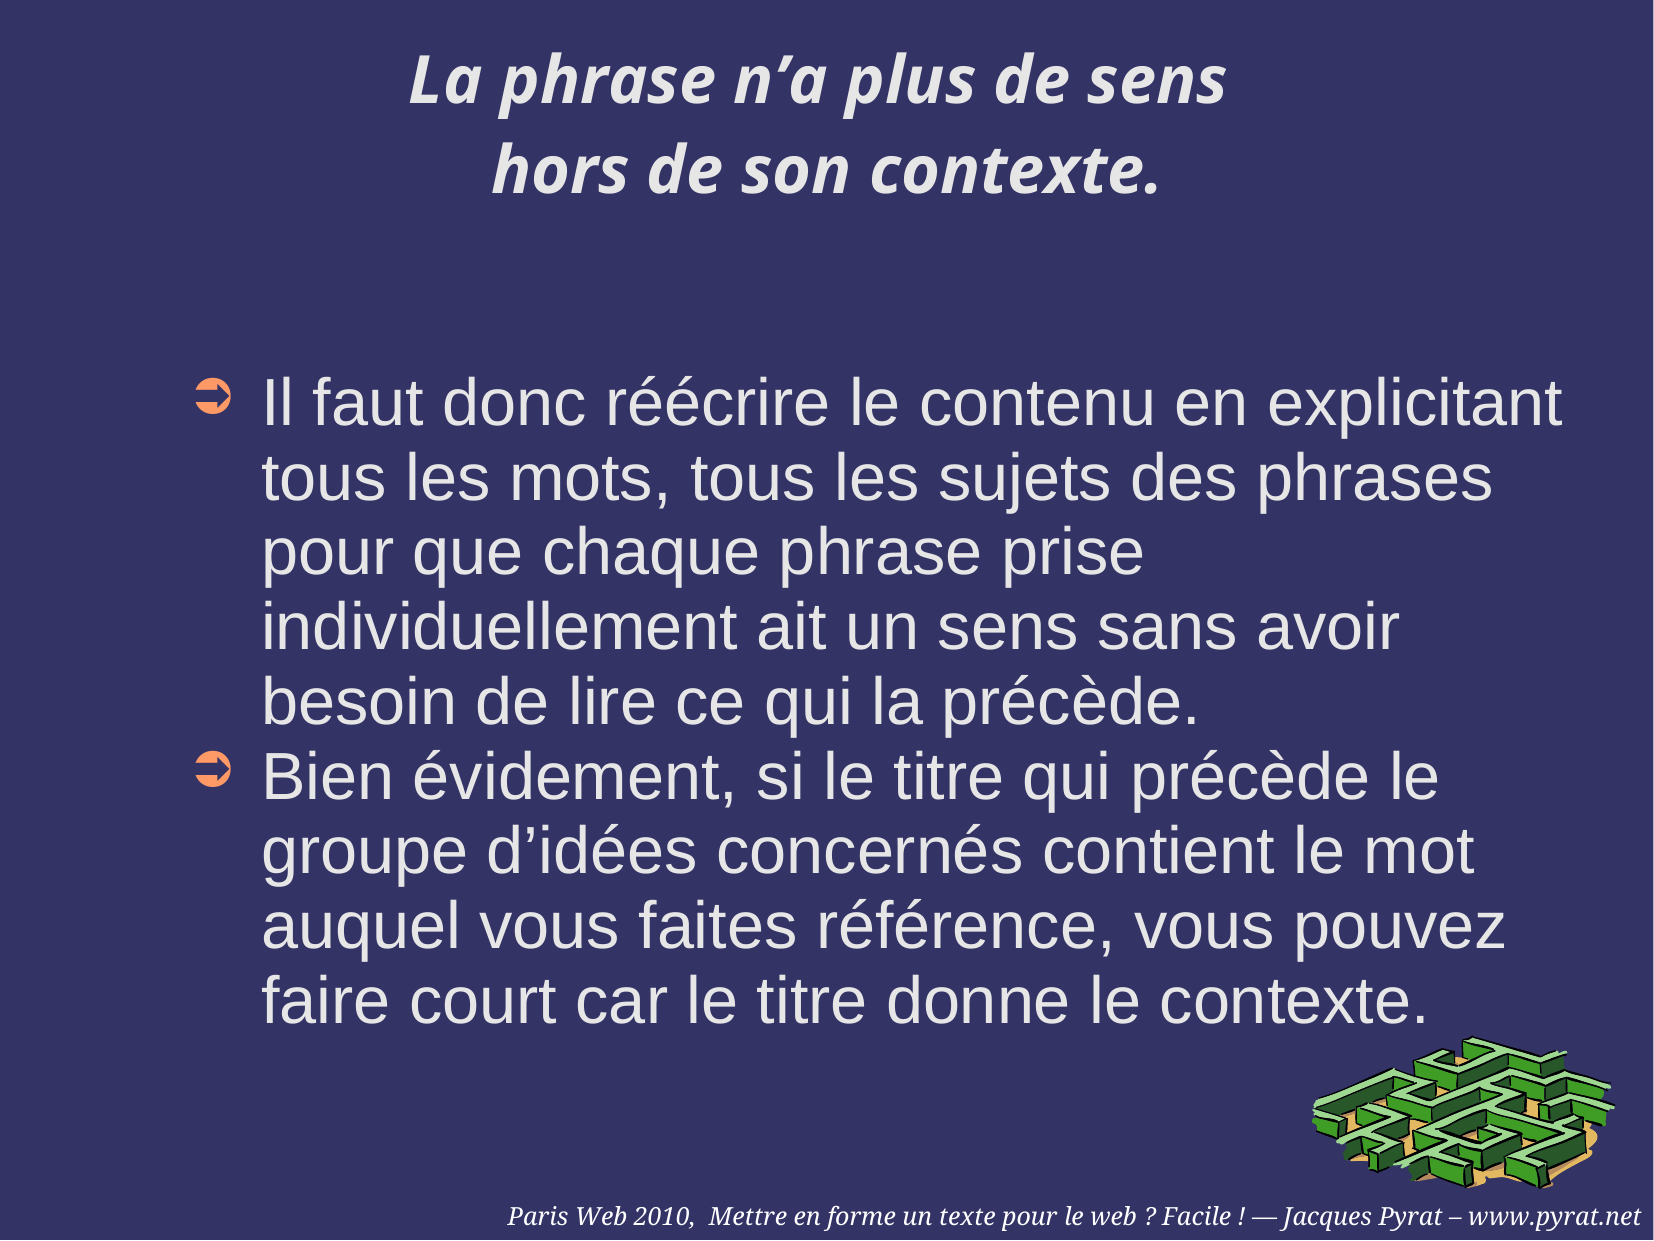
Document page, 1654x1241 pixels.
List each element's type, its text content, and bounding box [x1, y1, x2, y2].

title La phrase n’a plus de sens hors de son contexte. [121, 19, 1534, 227]
list Il faut donc réécrire le contenu en explicitant tous les mots, tous les sujets des phrases pour que chaque phrase prise individuellement ait un sens sans avoir besoin de lire ce qui la précède. Bien évidement, si le titre qui précède le groupe d’idées concernés contient le mot auquel vous faites référence, vous pouvez faire court car le titre donne le contexte. [178, 364, 1570, 1147]
